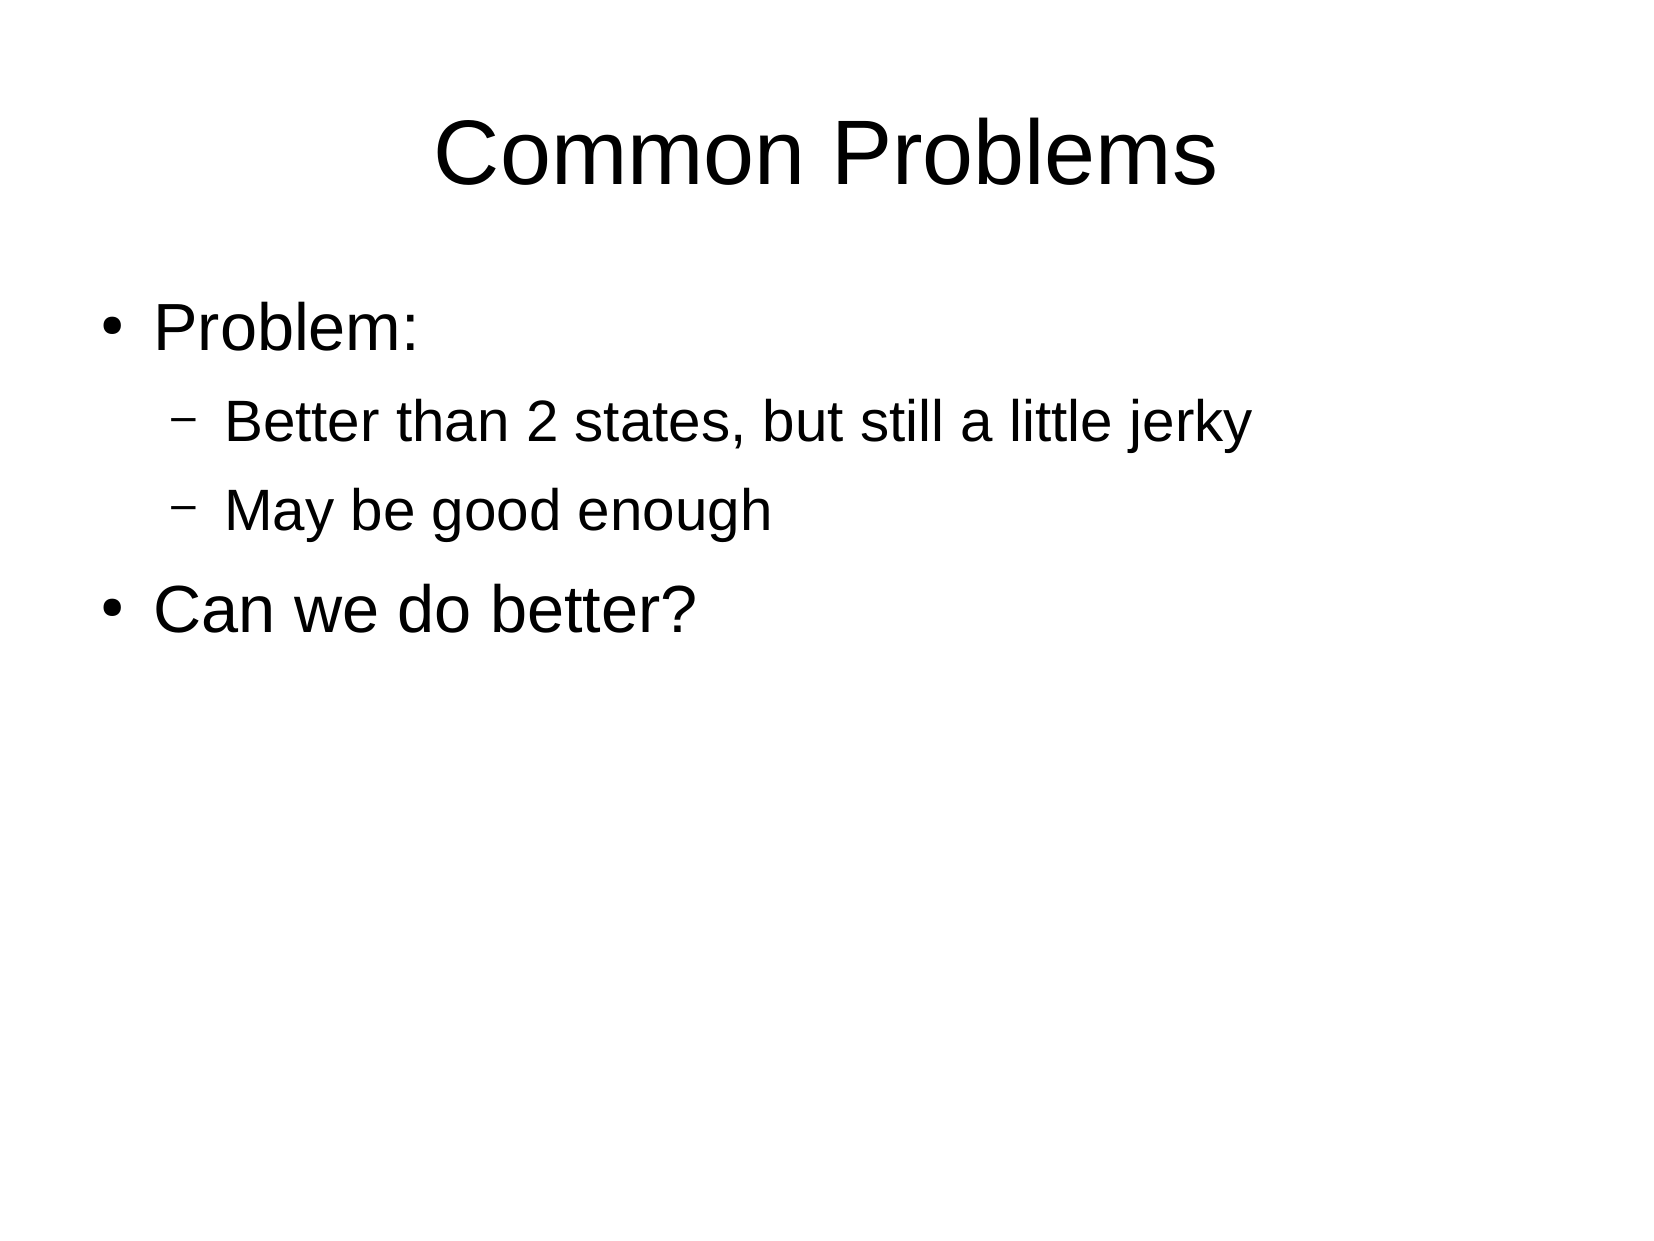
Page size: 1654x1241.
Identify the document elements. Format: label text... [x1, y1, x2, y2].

title Common Problems [82, 49, 1571, 257]
list Problem: Better than 2 states, but still a little jerky May be good enough Can we do better? [82, 290, 1571, 1010]
